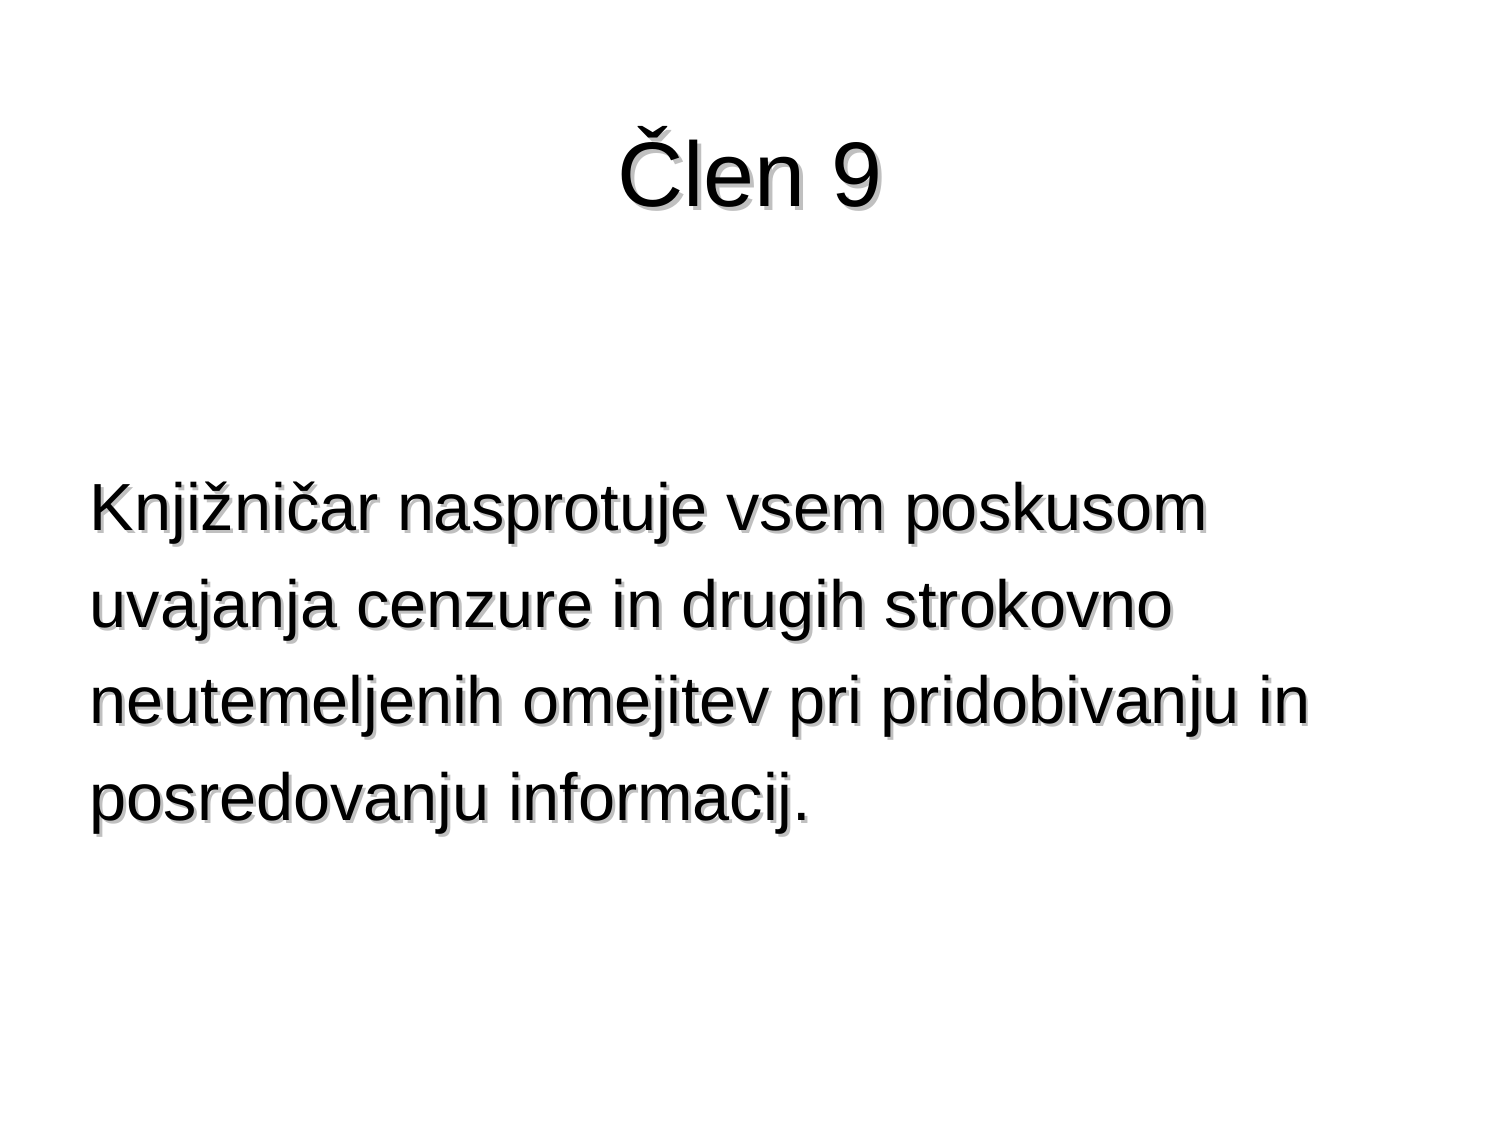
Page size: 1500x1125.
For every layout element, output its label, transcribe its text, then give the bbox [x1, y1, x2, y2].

title Člen 9 [75, 25, 1426, 233]
list Knjižničar nasprotuje vsem poskusom uvajanja cenzure in drugih strokovno neutemeljenih omejitev pri pridobivanju in posredovanju informacij. [75, 262, 1426, 1006]
